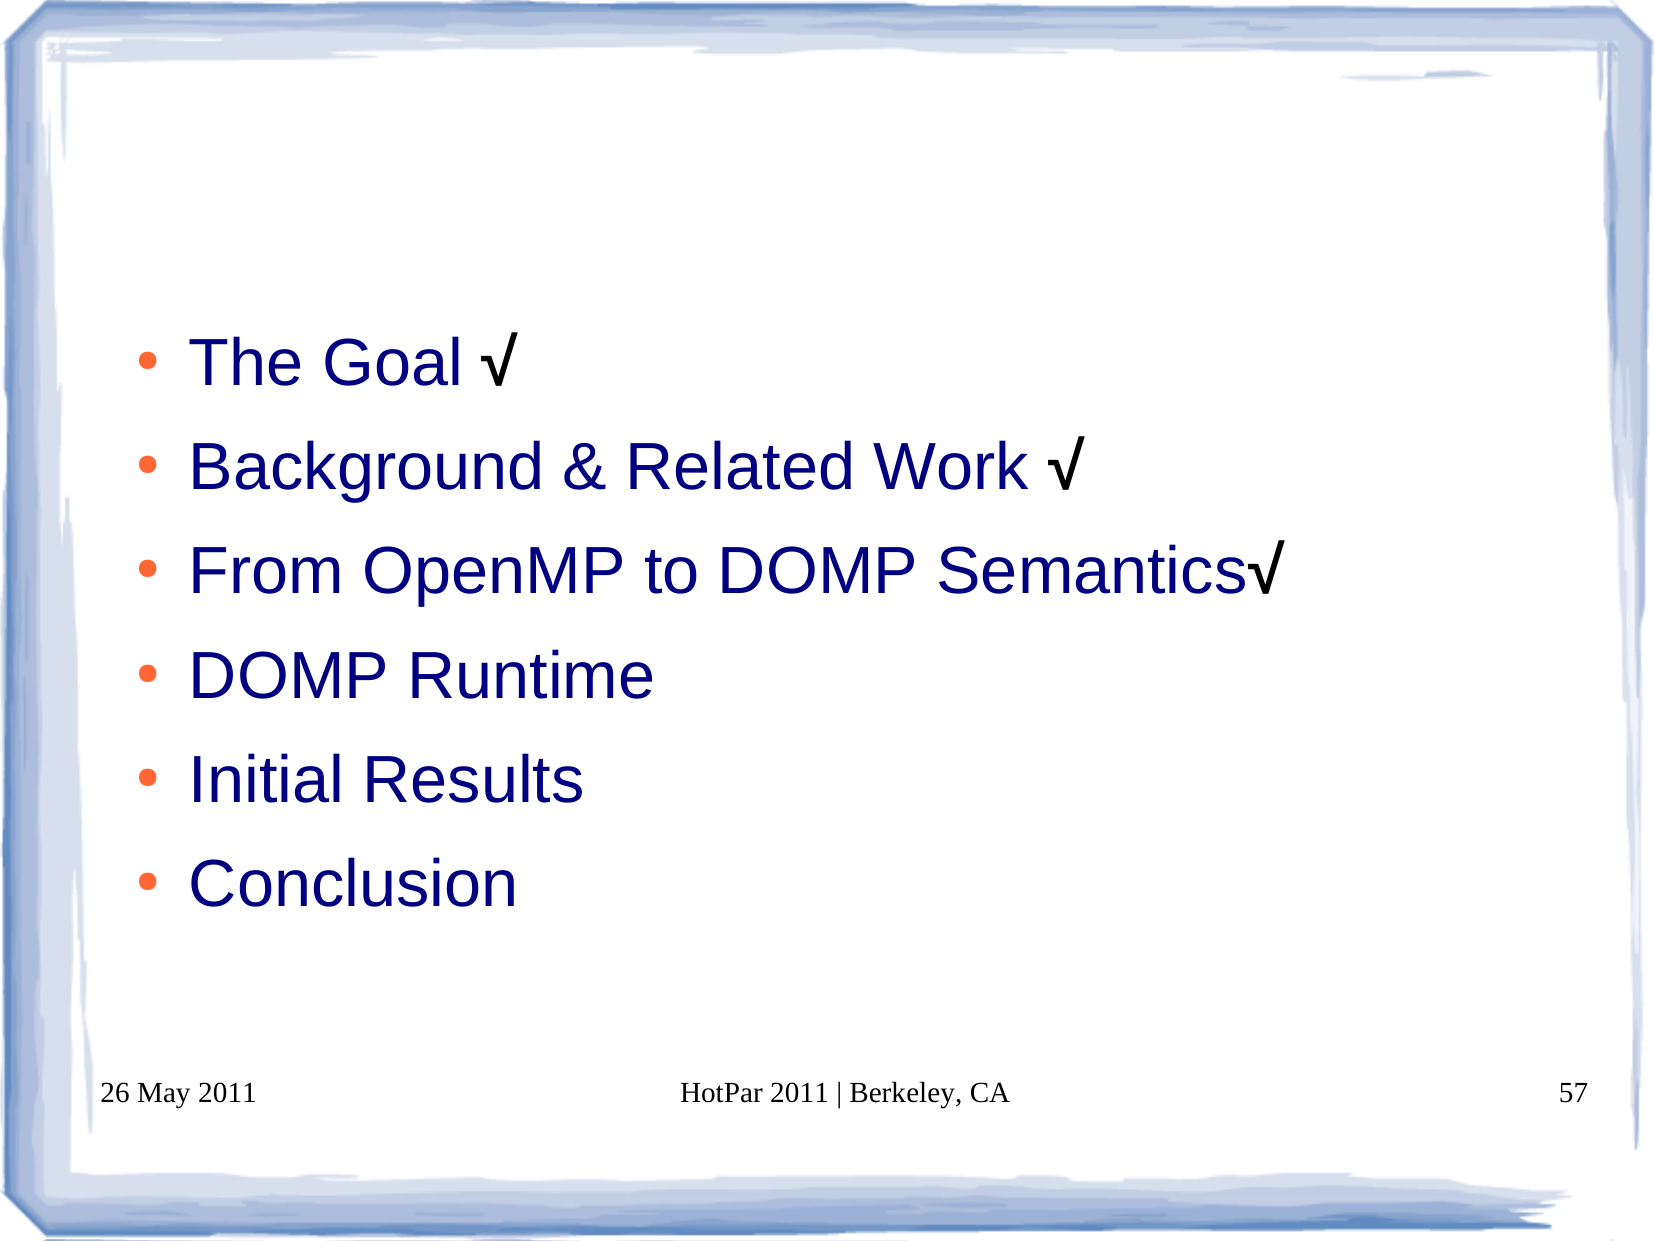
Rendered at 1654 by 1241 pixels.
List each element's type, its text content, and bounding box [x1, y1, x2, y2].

picture [0, 0, 1654, 1241]
list The Goal √ Background & Related Work √ From OpenMP to DOMP Semantics√ DOMP Runtime Initial Results Conclusion [118, 324, 1571, 990]
